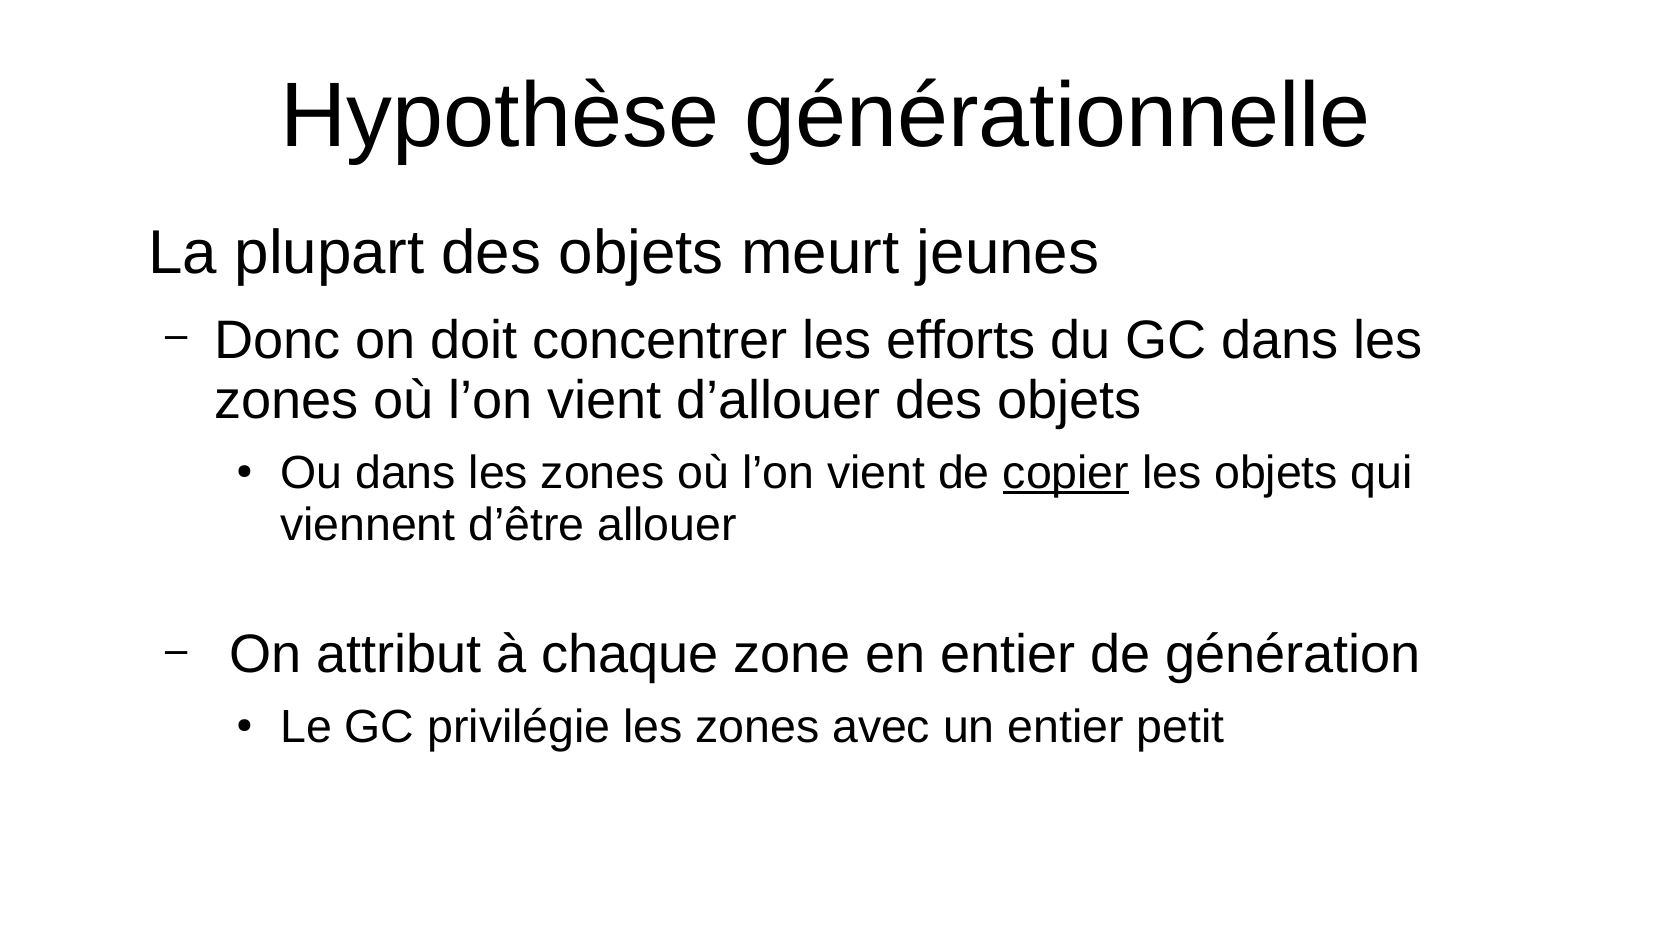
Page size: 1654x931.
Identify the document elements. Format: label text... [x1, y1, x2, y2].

list La plupart des objets meurt jeunes Donc on doit concentrer les efforts du GC dans les zones où l’on vient d’allouer des objets Ou dans les zones où l’on vient de copier les objets qui viennent d’être allouer On attribut à chaque zone en entier de génération Le GC privilégie les zones avec un entier petit [82, 217, 1571, 758]
title Hypothèse générationnelle [82, 37, 1571, 193]
